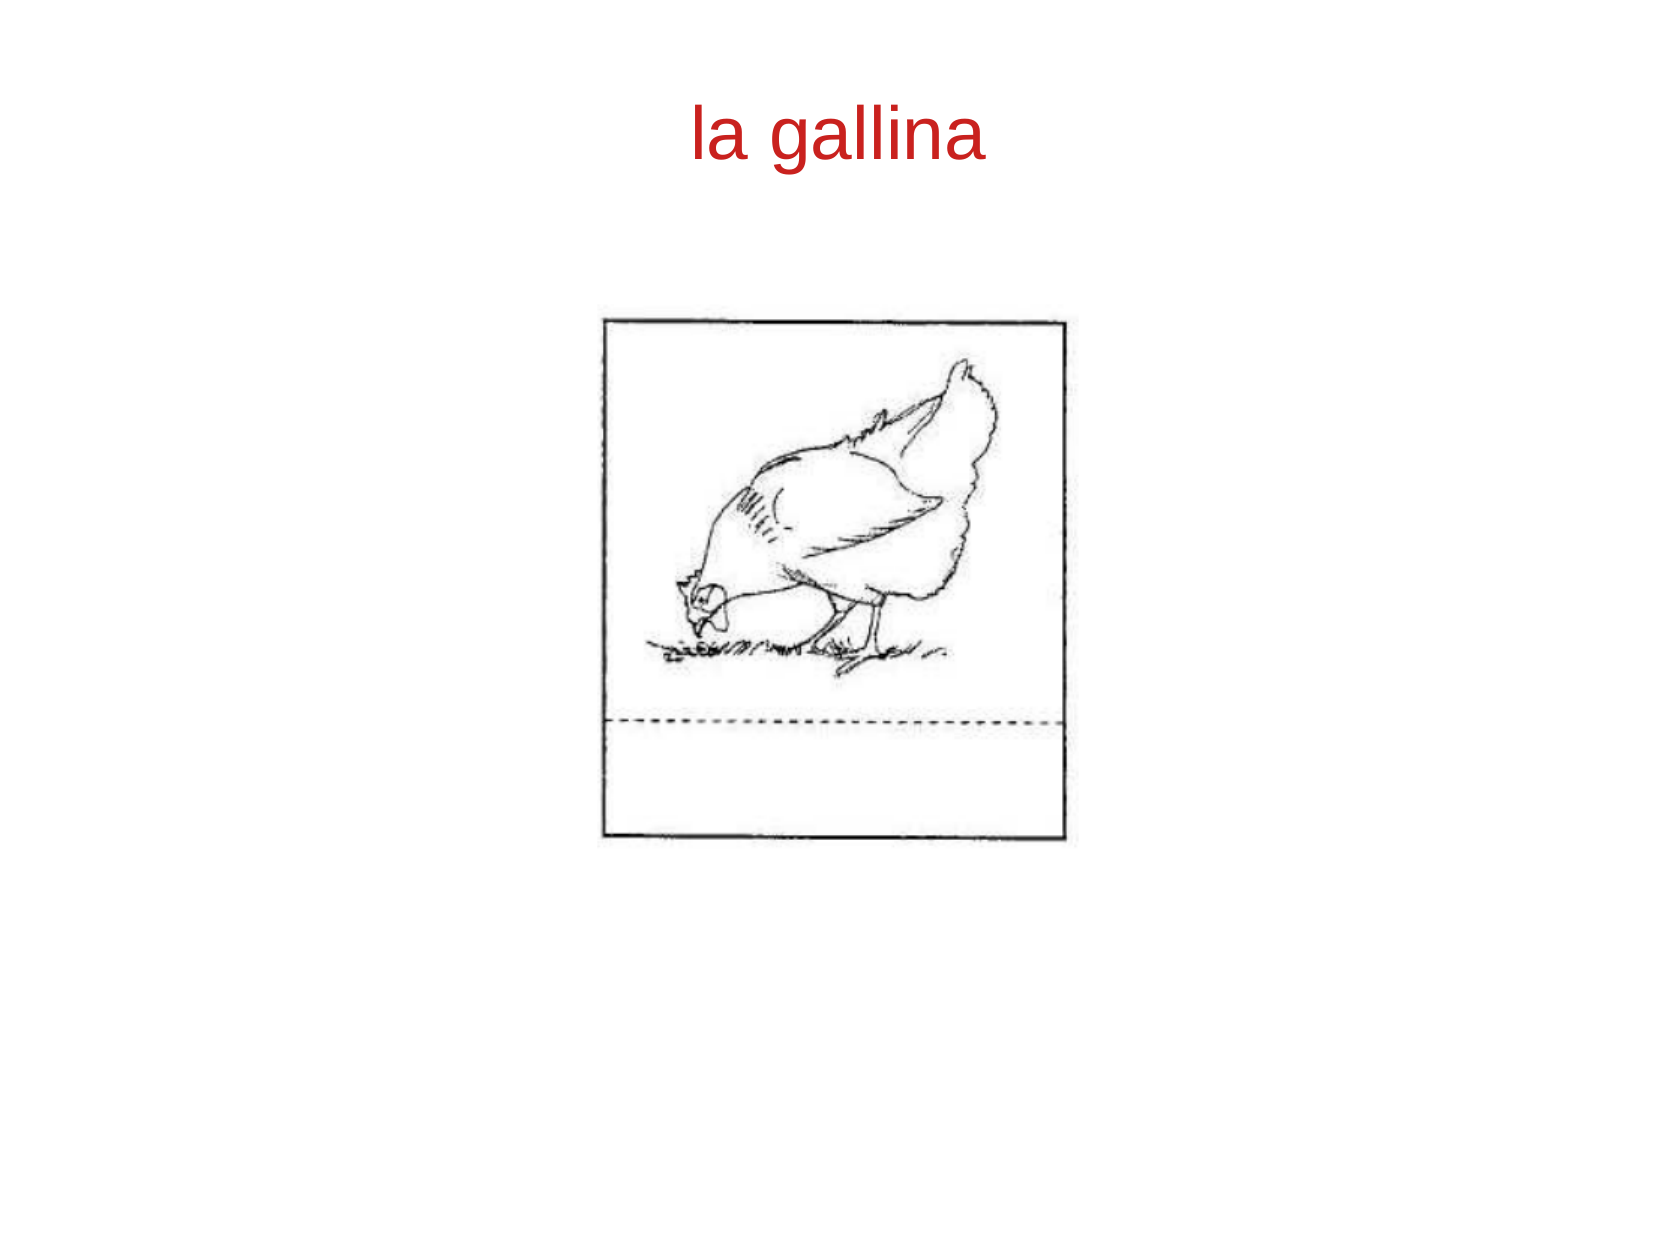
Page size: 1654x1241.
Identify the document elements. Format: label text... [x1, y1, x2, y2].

picture [581, 291, 1094, 873]
text_box la gallina [389, 58, 1288, 201]
